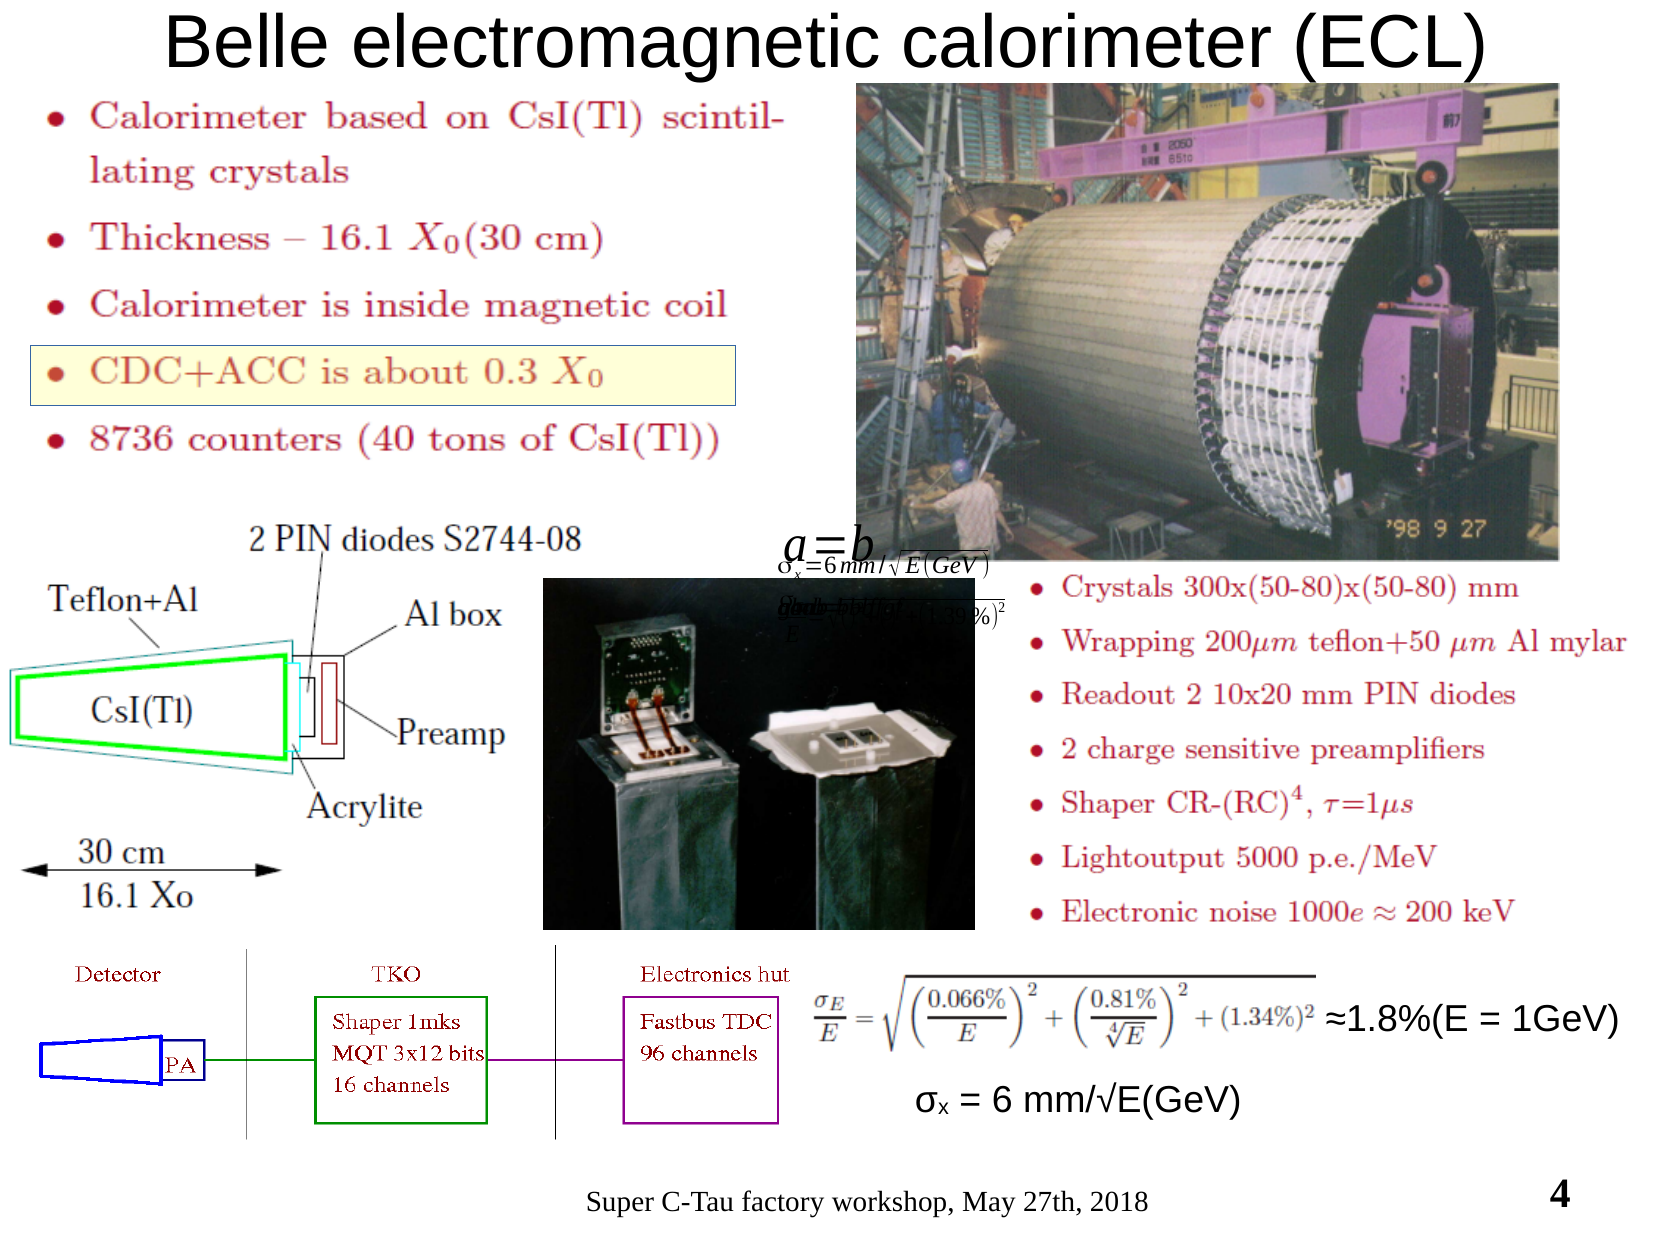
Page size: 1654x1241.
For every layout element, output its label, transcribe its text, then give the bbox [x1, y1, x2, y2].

picture [856, 83, 1560, 562]
picture [801, 956, 1316, 1066]
picture [1016, 569, 1635, 935]
picture [38, 944, 796, 1141]
chart [771, 514, 996, 583]
picture [30, 89, 796, 481]
title Belle electromagnetic calorimeter (ECL) [82, 0, 1571, 84]
picture [4, 513, 976, 931]
text_box ≈1.8%(E = 1GeV) [1310, 990, 1636, 1047]
text_box σx = 6 mm/√E(GeV) [900, 1070, 1257, 1141]
text_box [30, 345, 736, 406]
chart [771, 593, 1011, 648]
